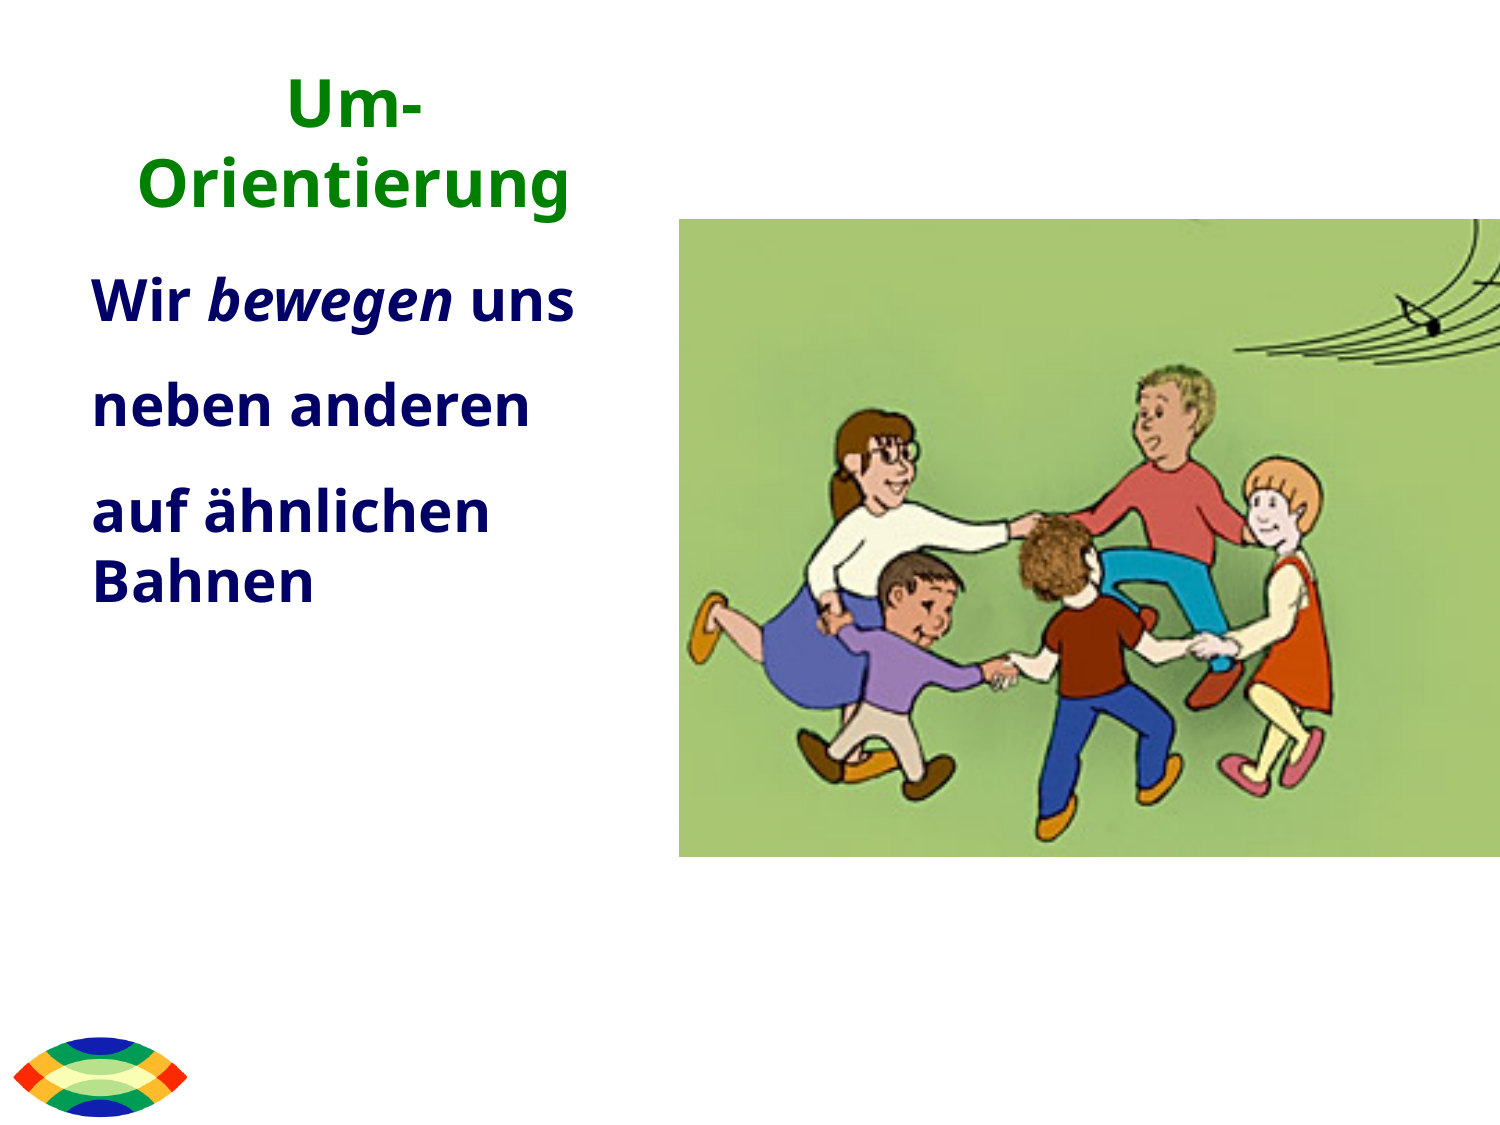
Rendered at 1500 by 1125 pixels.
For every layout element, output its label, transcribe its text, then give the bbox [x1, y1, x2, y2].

text_box Um-Orientierung [65, 53, 644, 149]
text_box Wir bewegen uns neben anderen auf ähnlichen Bahnen in vielfältigen, wechselnden Beziehungen [76, 255, 597, 867]
picture [679, 219, 1500, 857]
picture [5, 1024, 195, 1125]
